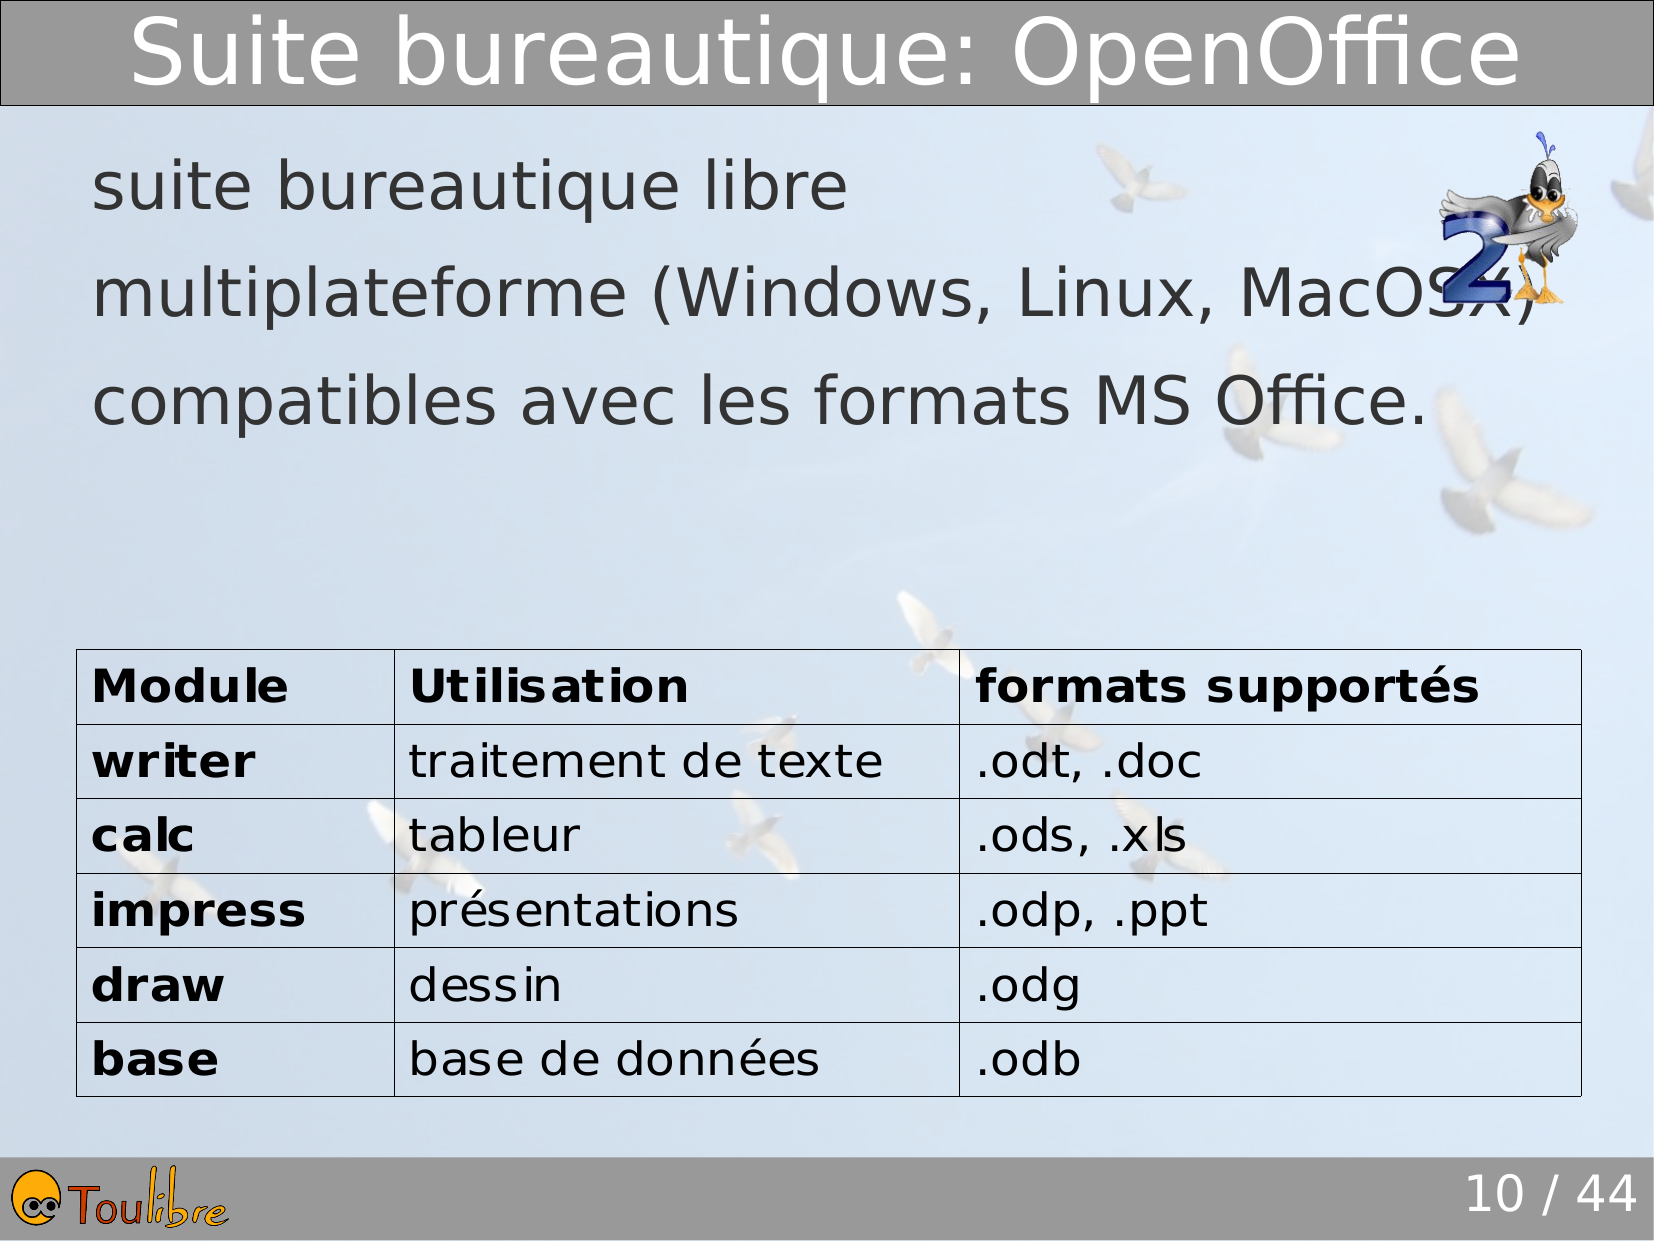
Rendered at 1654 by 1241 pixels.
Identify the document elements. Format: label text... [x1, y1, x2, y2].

picture [1387, 121, 1592, 325]
title Suite bureautique: OpenOffice [0, 0, 1654, 107]
list suite bureautique libre multiplateforme (Windows, Linux, MacOSX) compatibles avec les formats MS Office. [73, 147, 1595, 607]
chart [73, 649, 1595, 1108]
picture [11, 1165, 229, 1228]
